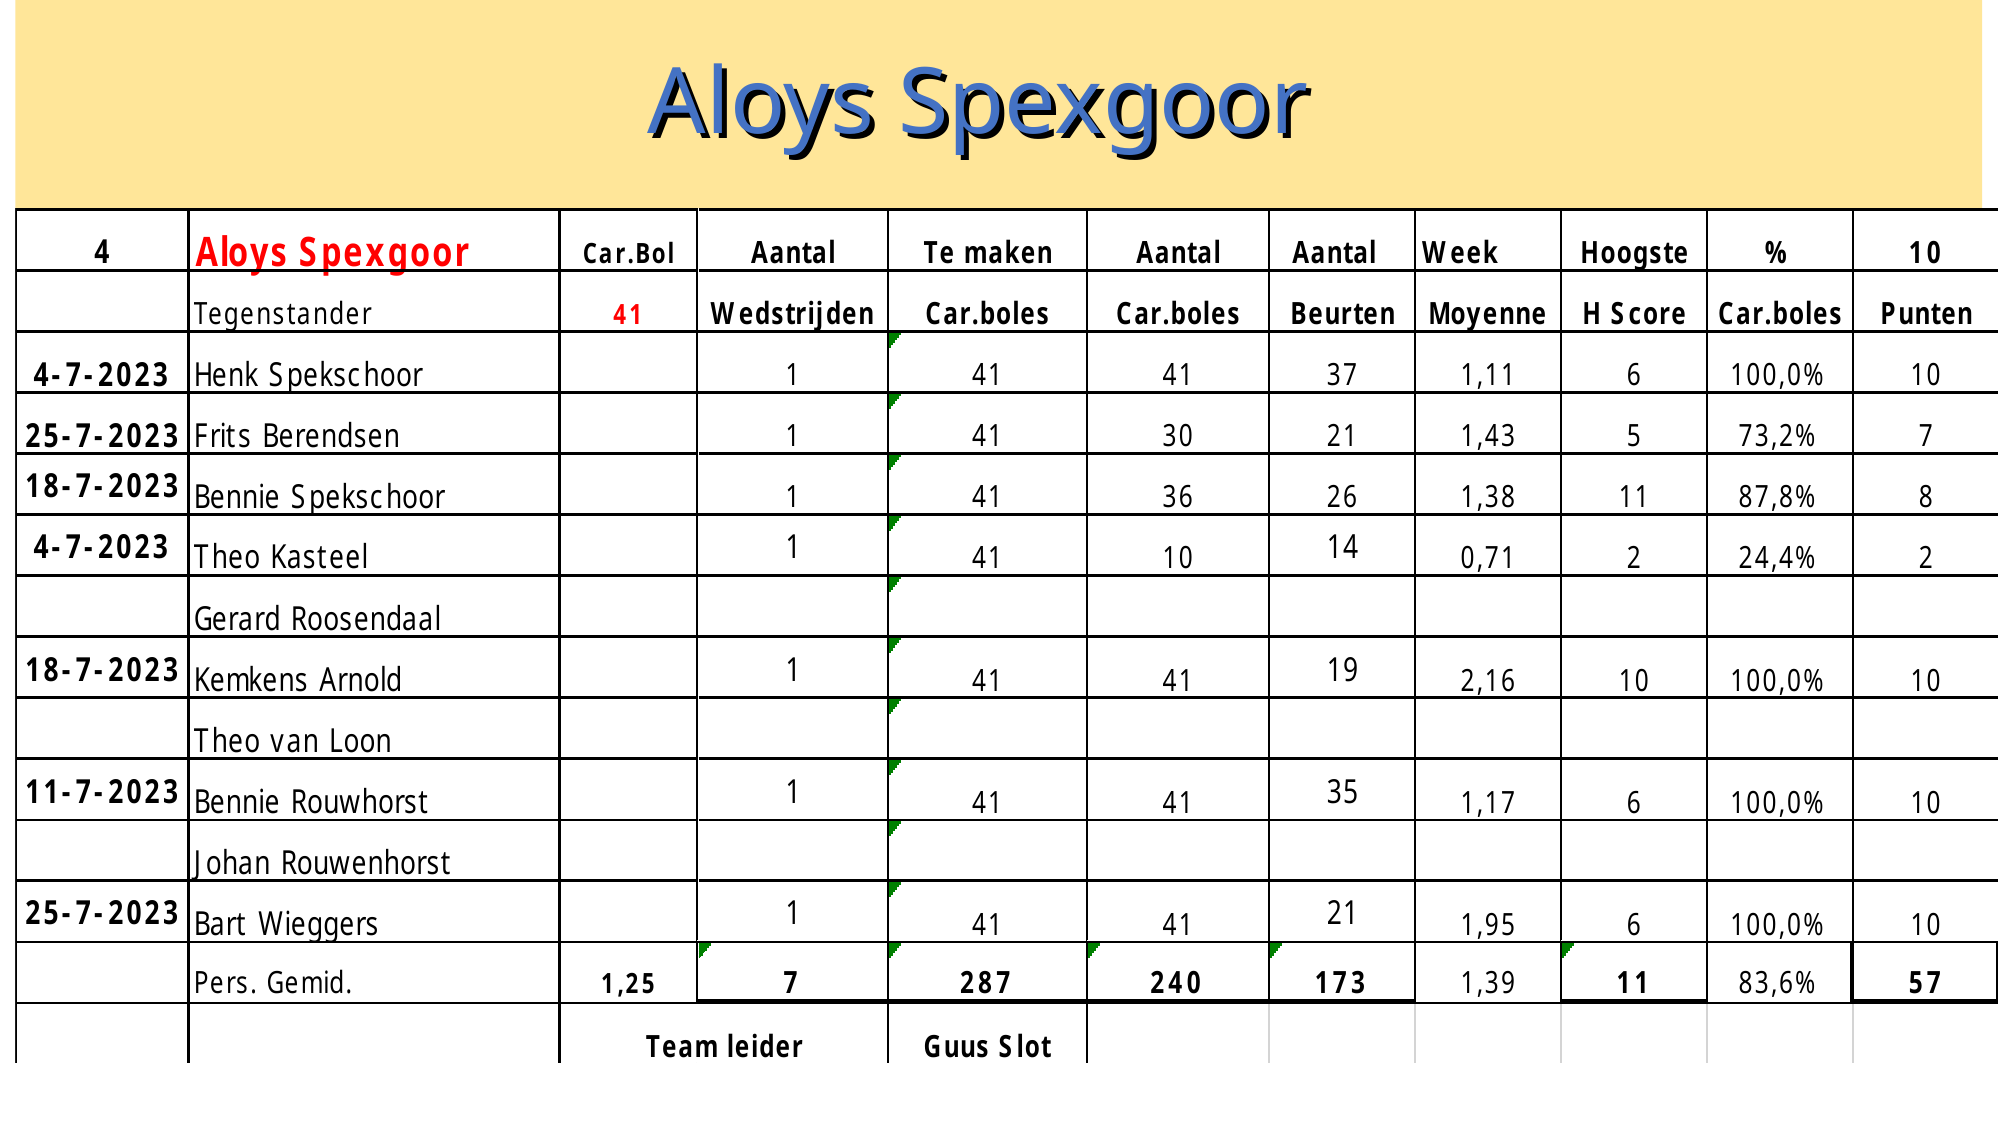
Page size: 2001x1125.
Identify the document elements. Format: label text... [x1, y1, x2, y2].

picture [15, 208, 2000, 1066]
title Aloys Spexgoor [15, 0, 1983, 208]
